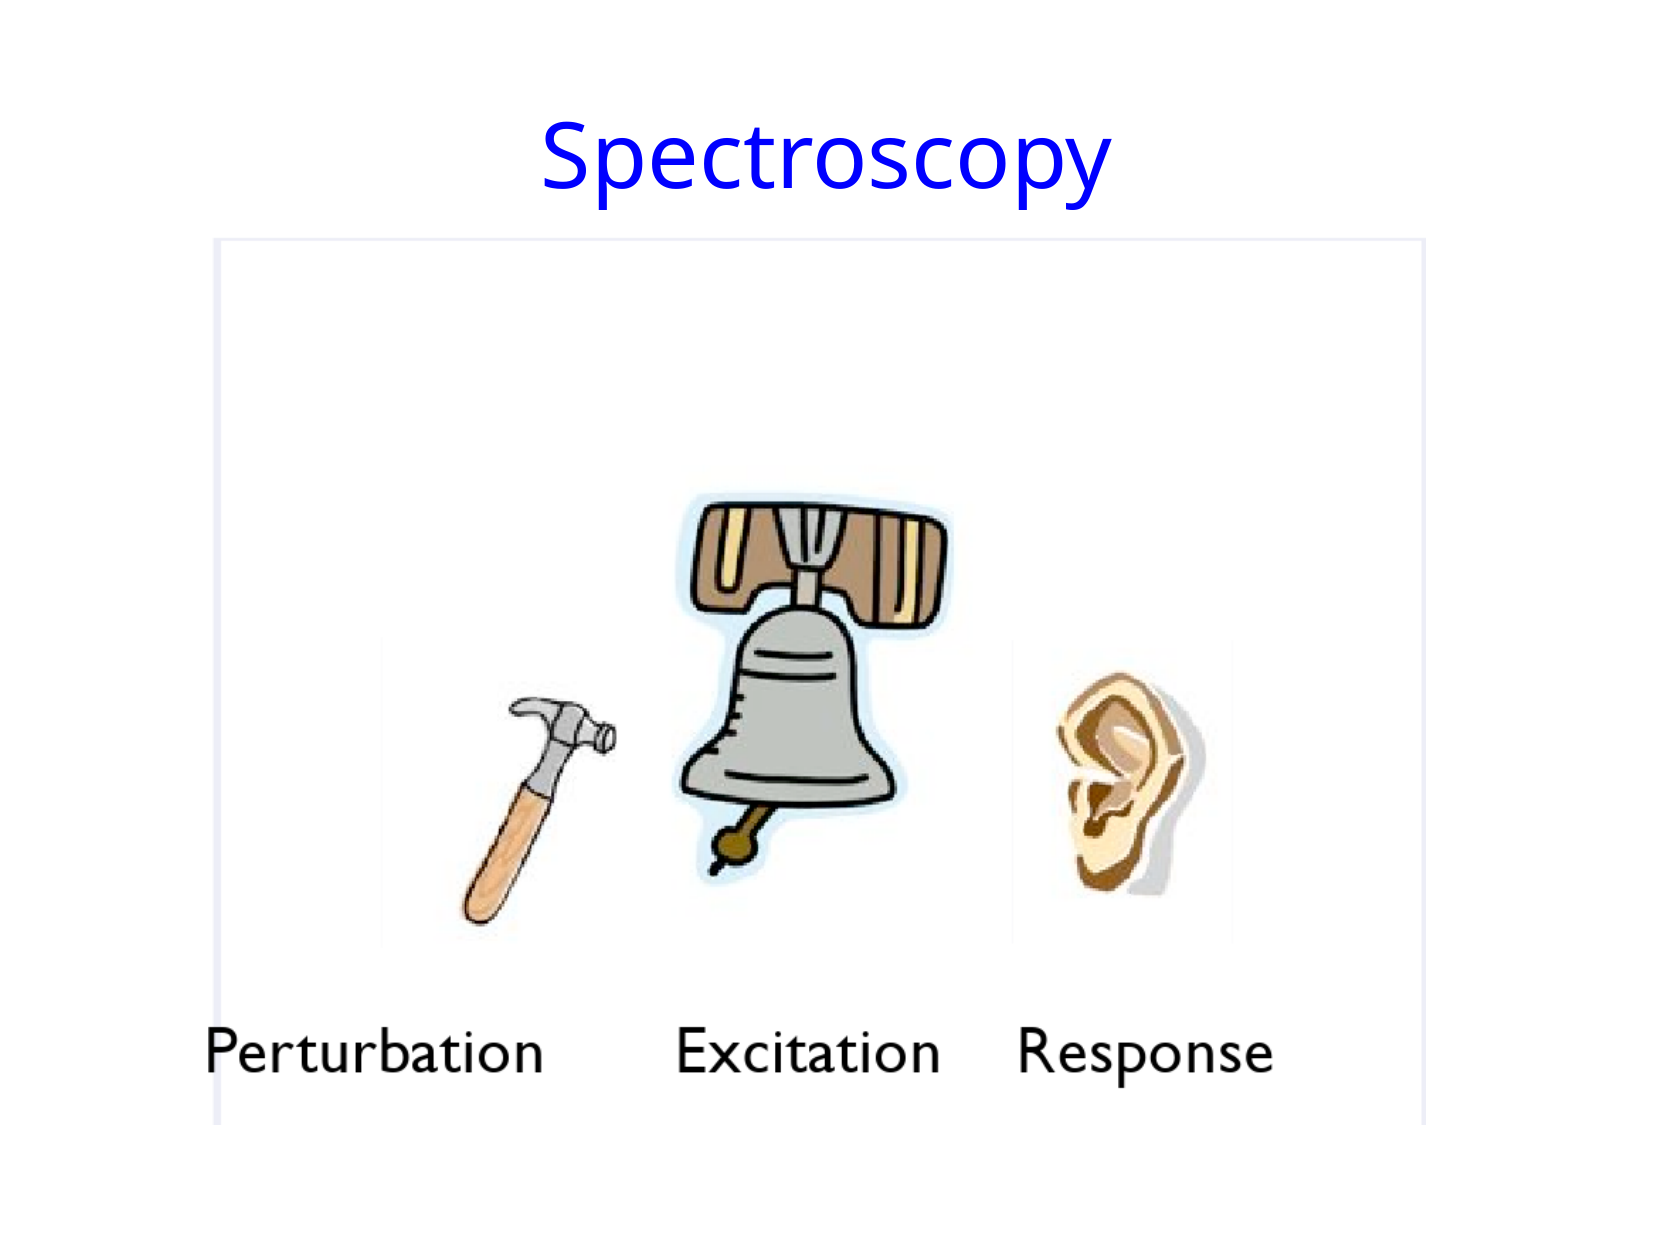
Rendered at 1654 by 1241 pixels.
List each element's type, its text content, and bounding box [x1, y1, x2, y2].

title Spectroscopy [82, 56, 1571, 250]
picture [190, 224, 1426, 1126]
